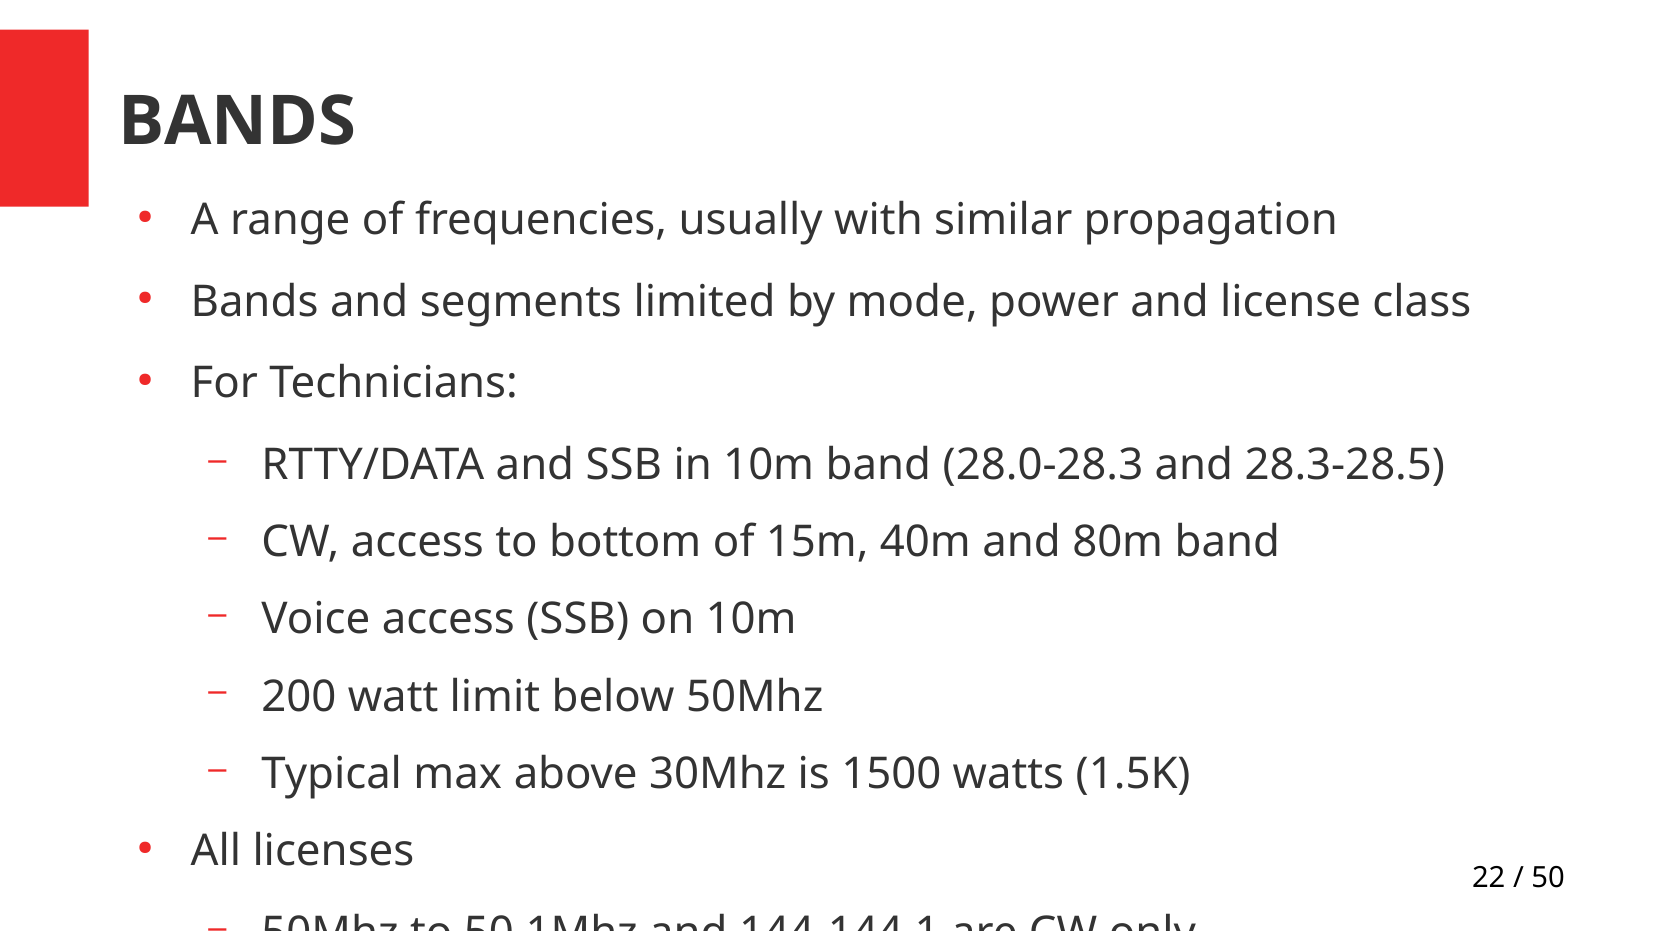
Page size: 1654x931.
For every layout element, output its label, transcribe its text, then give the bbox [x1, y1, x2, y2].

title BANDS [118, 29, 1595, 207]
list A range of frequencies, usually with similar propagation Bands and segments limited by mode, power and license class For Technicians: RTTY/DATA and SSB in 10m band (28.0-28.3 and 28.3-28.5) CW, access to bottom of 15m, 40m and 80m band Voice access (SSB) on 10m 200 watt limit below 50Mhz Typical max above 30Mhz is 1500 watts (1.5K) All licenses 50Mhz to 50.1Mhz and 144-144.1 are CW only [119, 187, 1597, 749]
